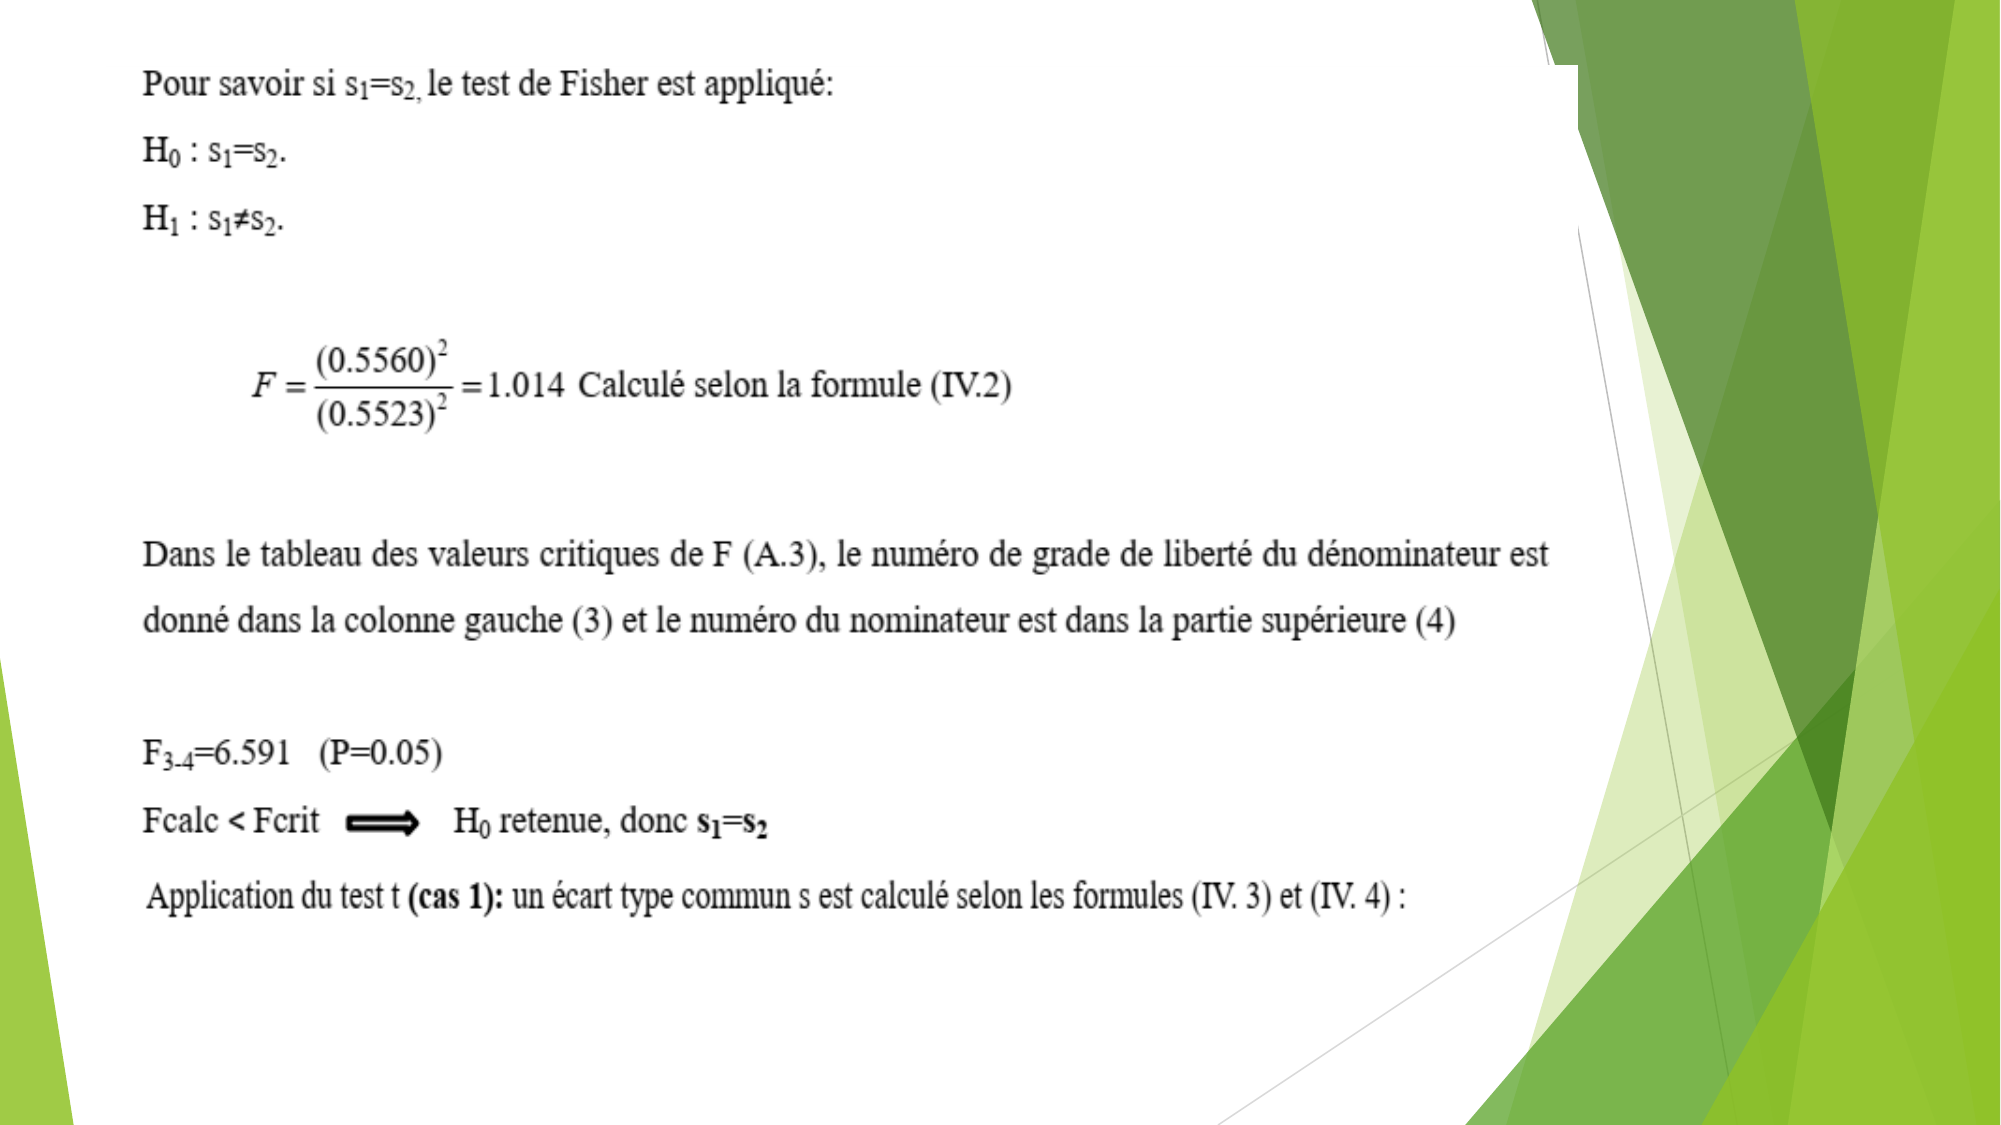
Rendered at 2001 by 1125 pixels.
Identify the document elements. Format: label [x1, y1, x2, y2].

picture [106, 65, 1578, 866]
picture [145, 870, 1422, 937]
